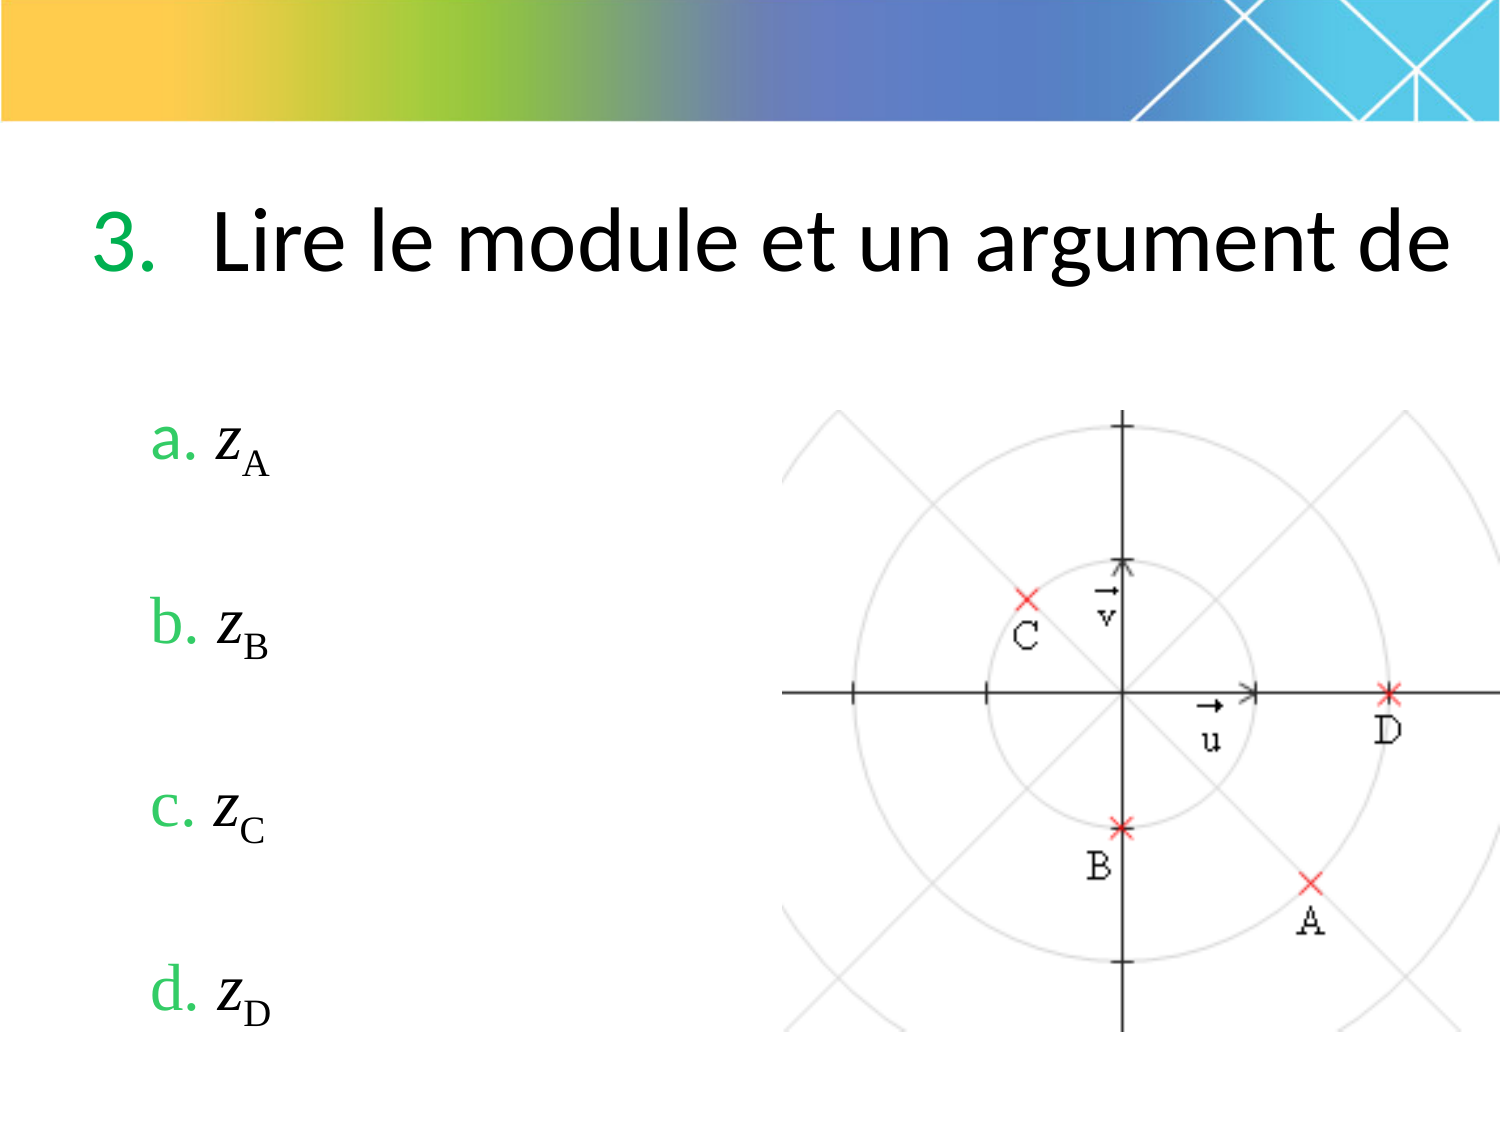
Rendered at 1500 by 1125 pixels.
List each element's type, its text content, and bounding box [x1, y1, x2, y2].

title Lire le module et un argument de [75, 163, 1500, 305]
text_box a. zA b. zB c. zC d. zD [135, 385, 821, 1043]
picture [0, 0, 1500, 123]
picture [782, 410, 1500, 1032]
